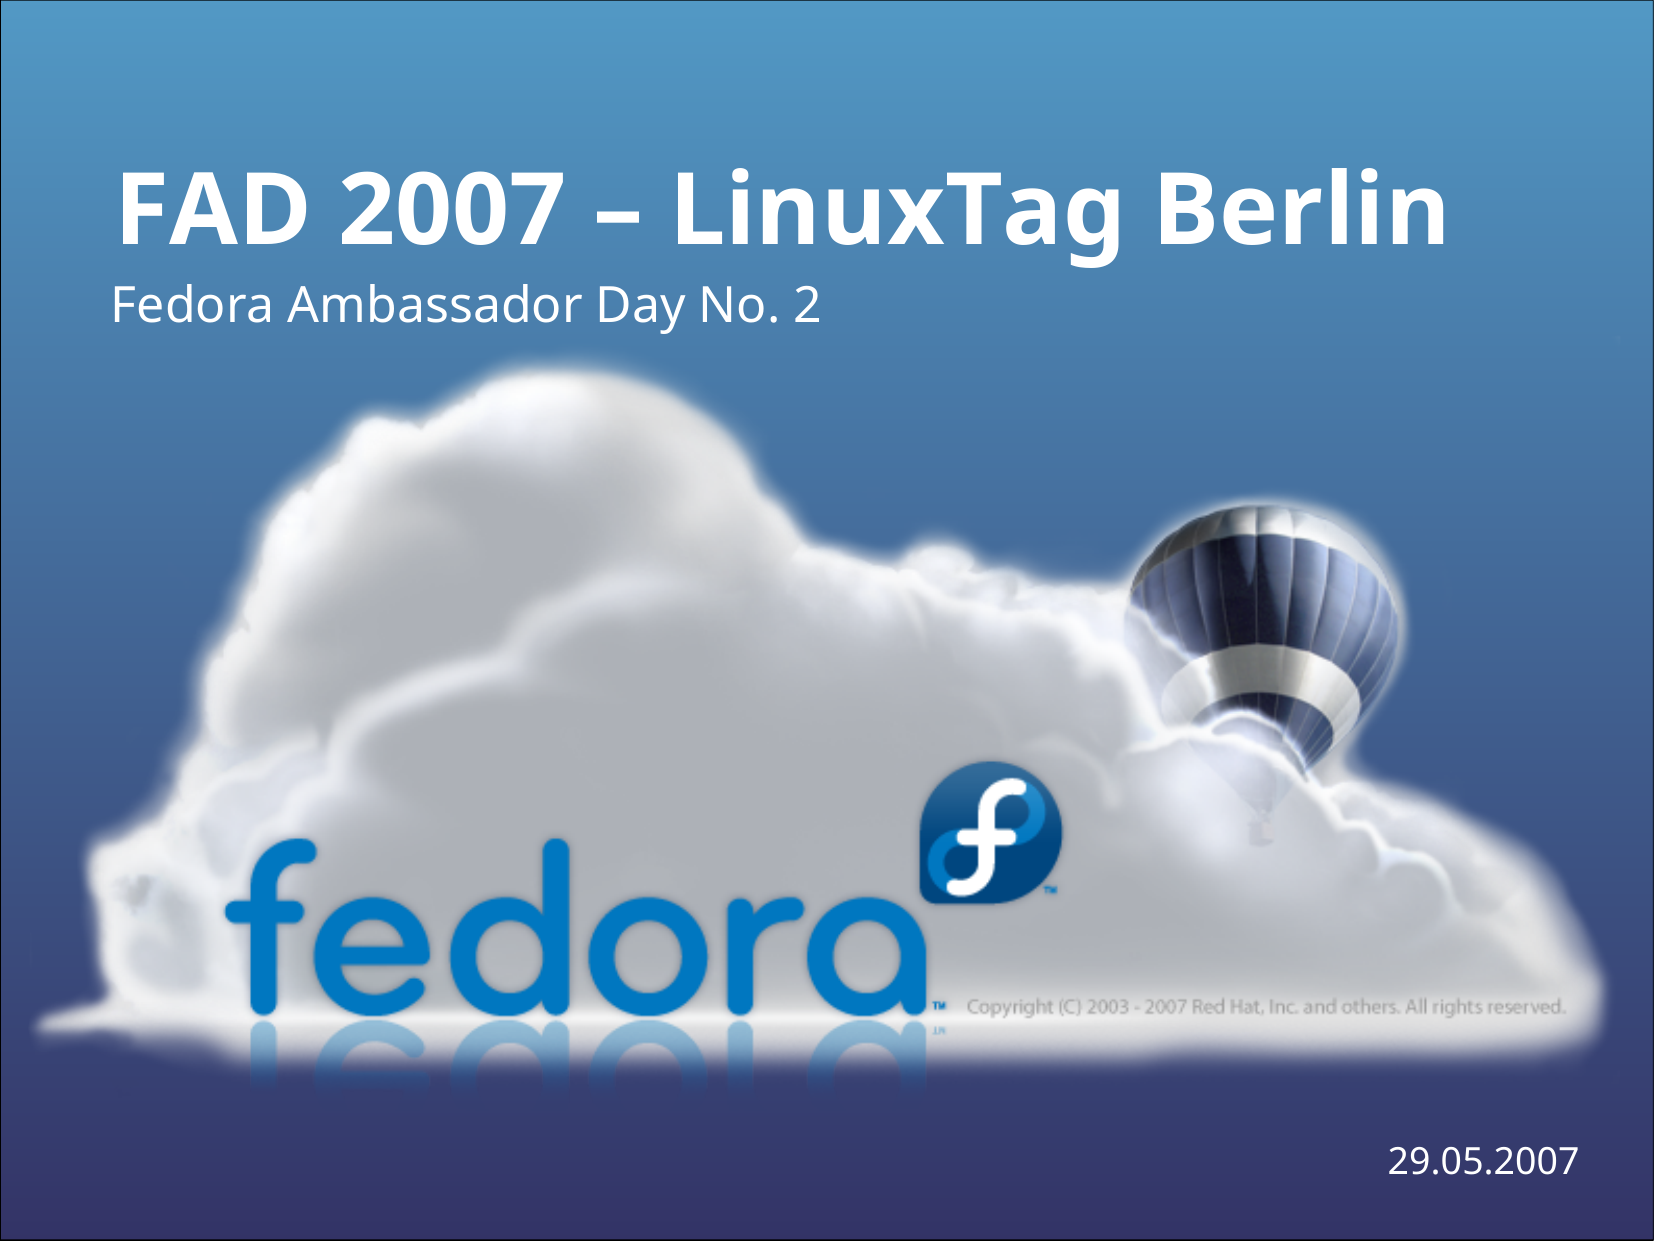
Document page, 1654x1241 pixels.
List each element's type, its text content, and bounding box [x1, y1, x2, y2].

picture [28, 324, 1625, 1150]
text_box 29.05.2007 [885, 1073, 1595, 1193]
text_box FAD 2007 – LinuxTag Berlin [99, 125, 1547, 282]
text_box Fedora Ambassador Day No. 2 [96, 258, 1447, 355]
text_box FAD 2007 – LinuxTag Berlin [1083, 201, 1105, 233]
